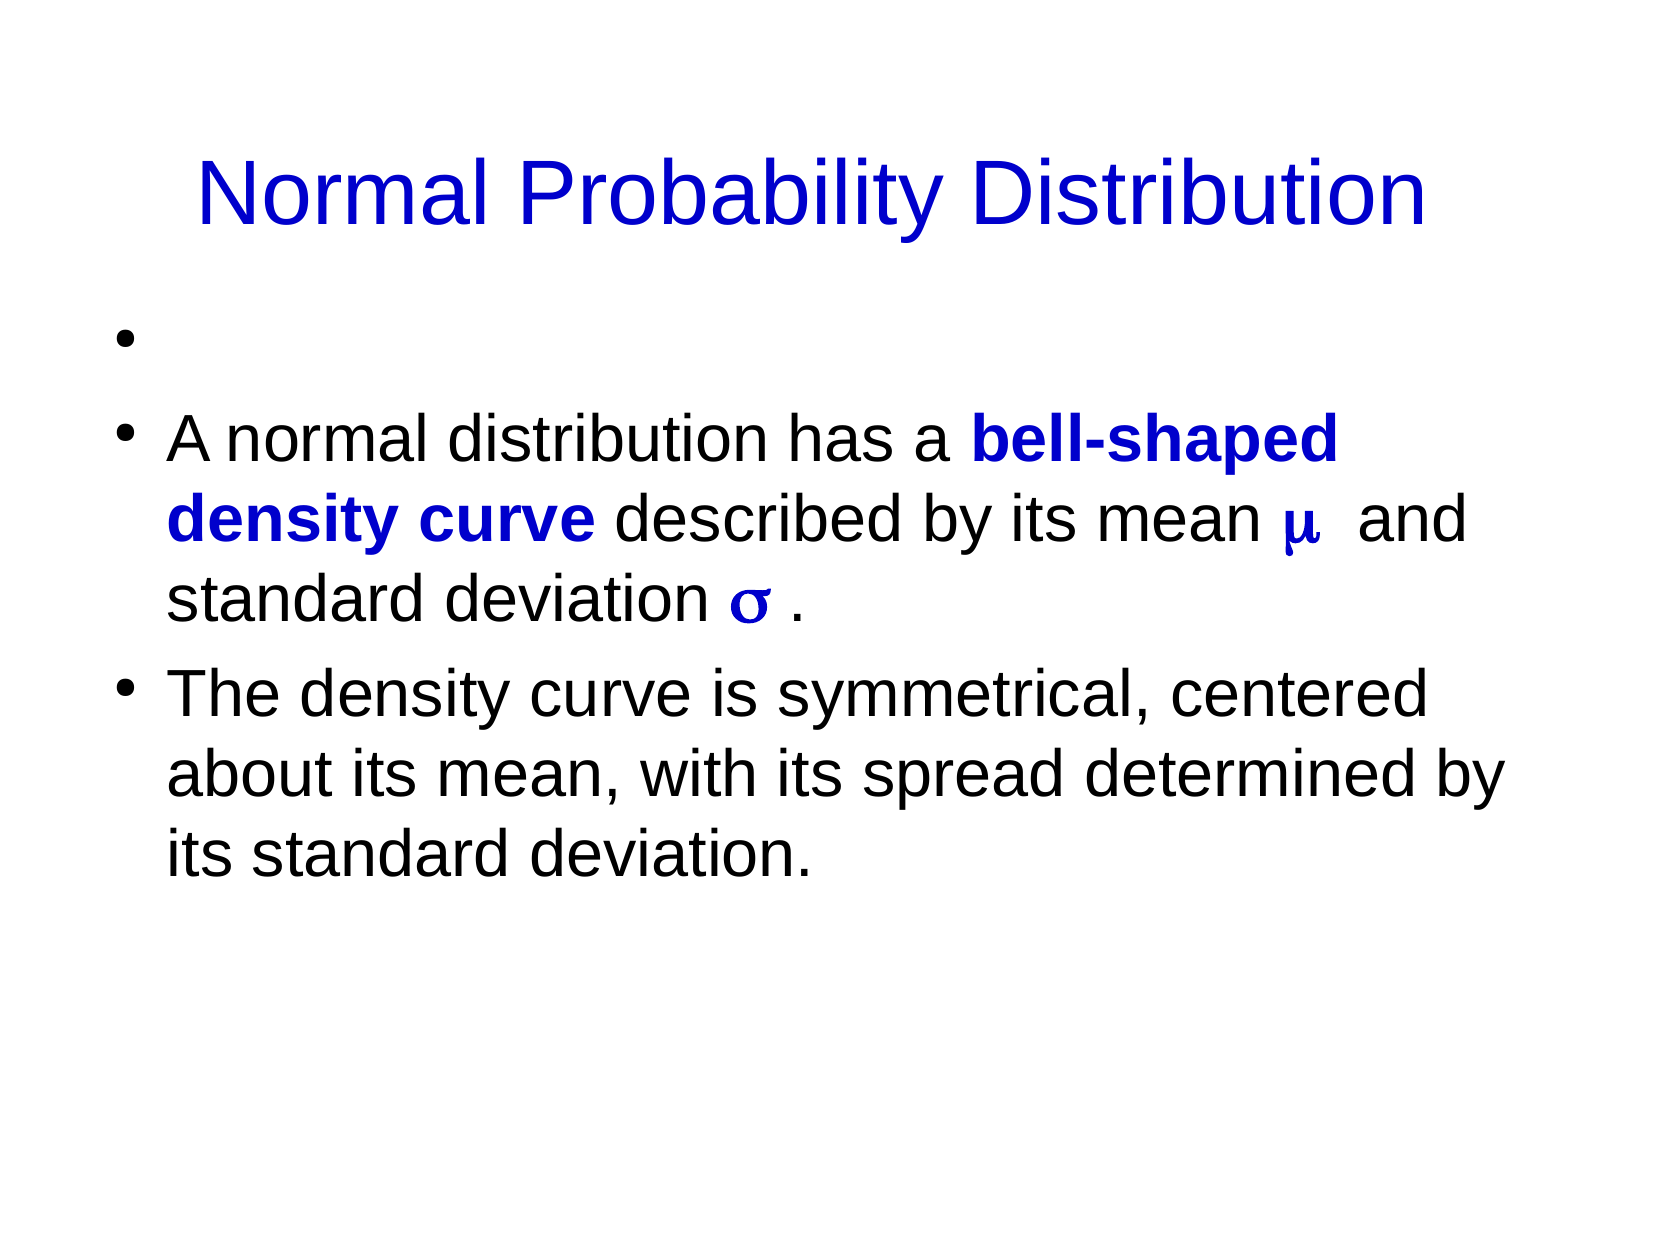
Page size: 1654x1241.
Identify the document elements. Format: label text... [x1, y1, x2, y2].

list A normal distribution has a bell-shaped density curve described by its mean  and standard deviation  . The density curve is symmetrical, centered about its mean, with its spread determined by its standard deviation. [81, 292, 1544, 1036]
title Normal Probability Distribution [81, 125, 1544, 251]
